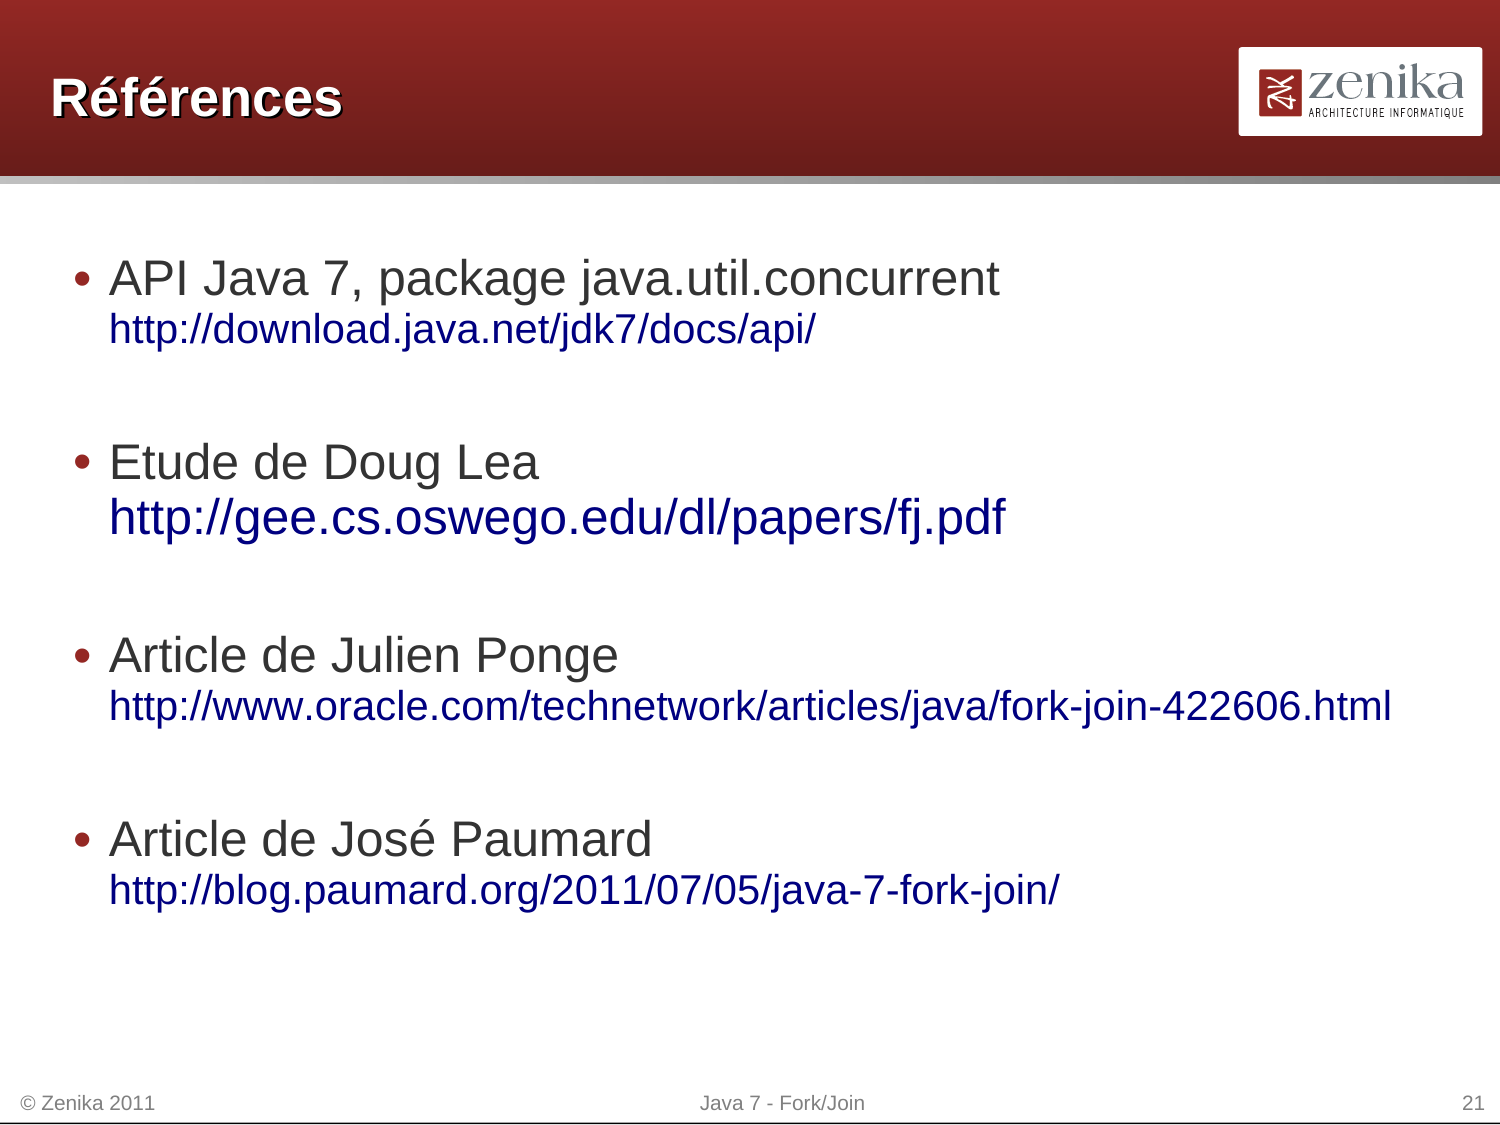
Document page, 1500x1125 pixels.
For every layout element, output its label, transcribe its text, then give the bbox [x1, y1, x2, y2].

title Références [50, 15, 1206, 180]
picture [1257, 58, 1464, 125]
list API Java 7, package java.util.concurrent http://download.java.net/jdk7/docs/api/ Etude de Doug Lea http://gee.cs.oswego.edu/dl/papers/fj.pdf Article de Julien Ponge http://www.oracle.com/technetwork/articles/java/fork-join-422606.html Article de José Paumard http://blog.paumard.org/2011/07/05/java-7-fork-join/ [50, 249, 1435, 1079]
